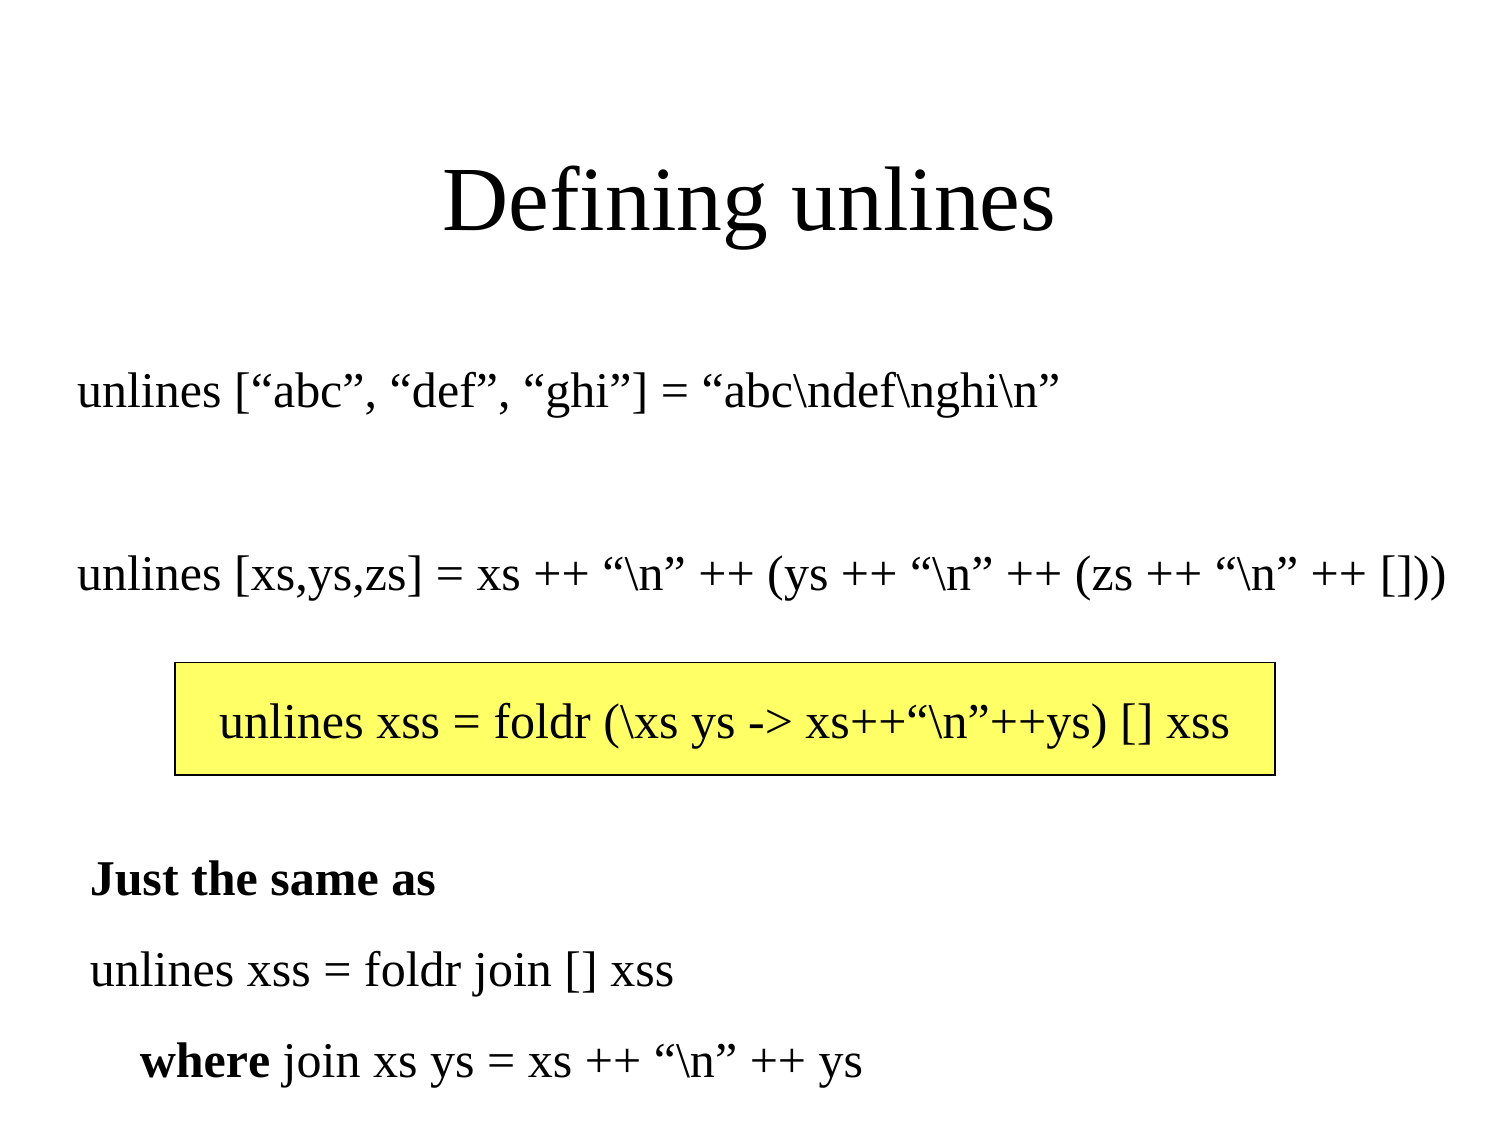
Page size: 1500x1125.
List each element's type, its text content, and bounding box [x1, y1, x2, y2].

text_box unlines xss = foldr (\xs ys -> xs++“\n”++ys) [] xss [174, 662, 1275, 775]
title Defining unlines [112, 99, 1388, 288]
text_box unlines [“abc”, “def”, “ghi”] = “abc\ndef\nghi\n” unlines [xs,ys,zs] = xs ++ “\n” ++ (ys ++ “\n” ++ (zs ++ “\n” ++ [])) [62, 349, 1476, 608]
text_box Just the same as unlines xss = foldr join [] xss where join xs ys = xs ++ “\n” ++ ys [74, 837, 1401, 1096]
